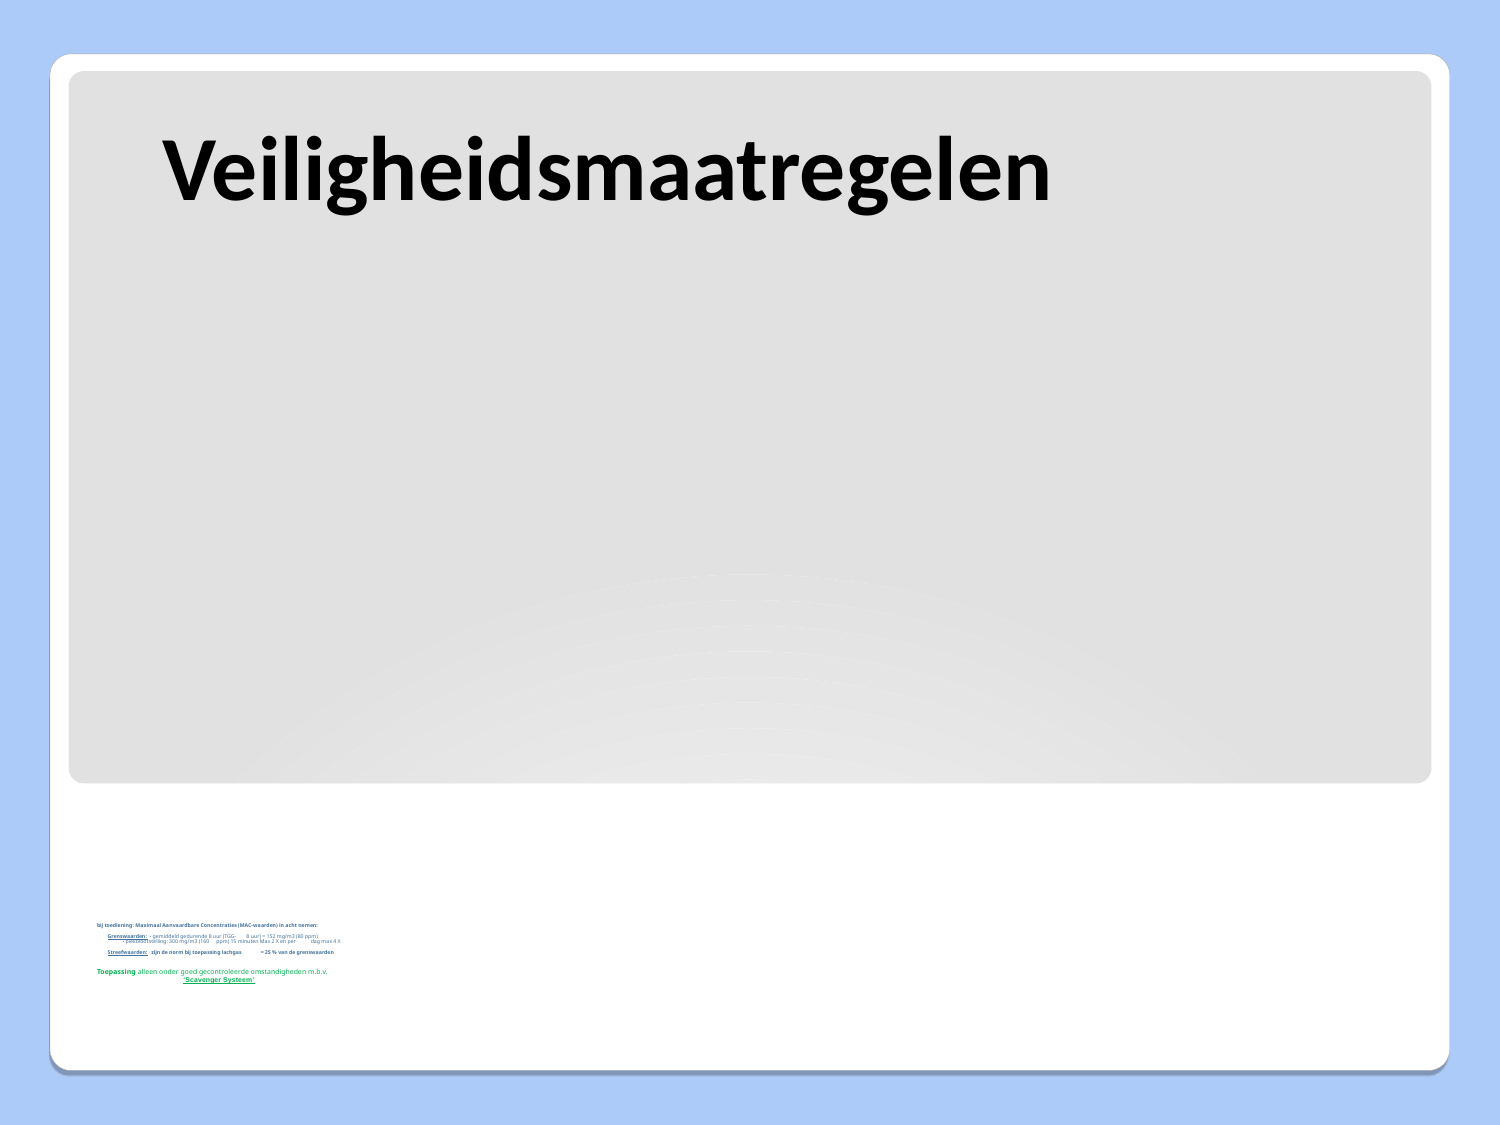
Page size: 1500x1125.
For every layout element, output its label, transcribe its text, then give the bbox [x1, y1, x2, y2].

list bij toediening: Maximaal Aanvaardbare Concentraties (MAC-waarden) in acht nemen: Grenswaarden: - gemiddeld gedurende 8 uur (TGG- 8 uur) = 152 mg/m3 (80 ppm) - piekblootstelling: 300 mg/m3 (160 ppm) 15 minuten Max 2 X en per dag max 4 X Streefwaarden: zijn de norm bij toepassing lachgas = 25 % van de grenswaarden Toepassing alleen onder goed gecontroleerde omstandigheden m.b.v. ‘Scavenger Systeem’ [76, 290, 1420, 1036]
text_box Veiligheidsmaatregelen [148, 102, 1182, 227]
